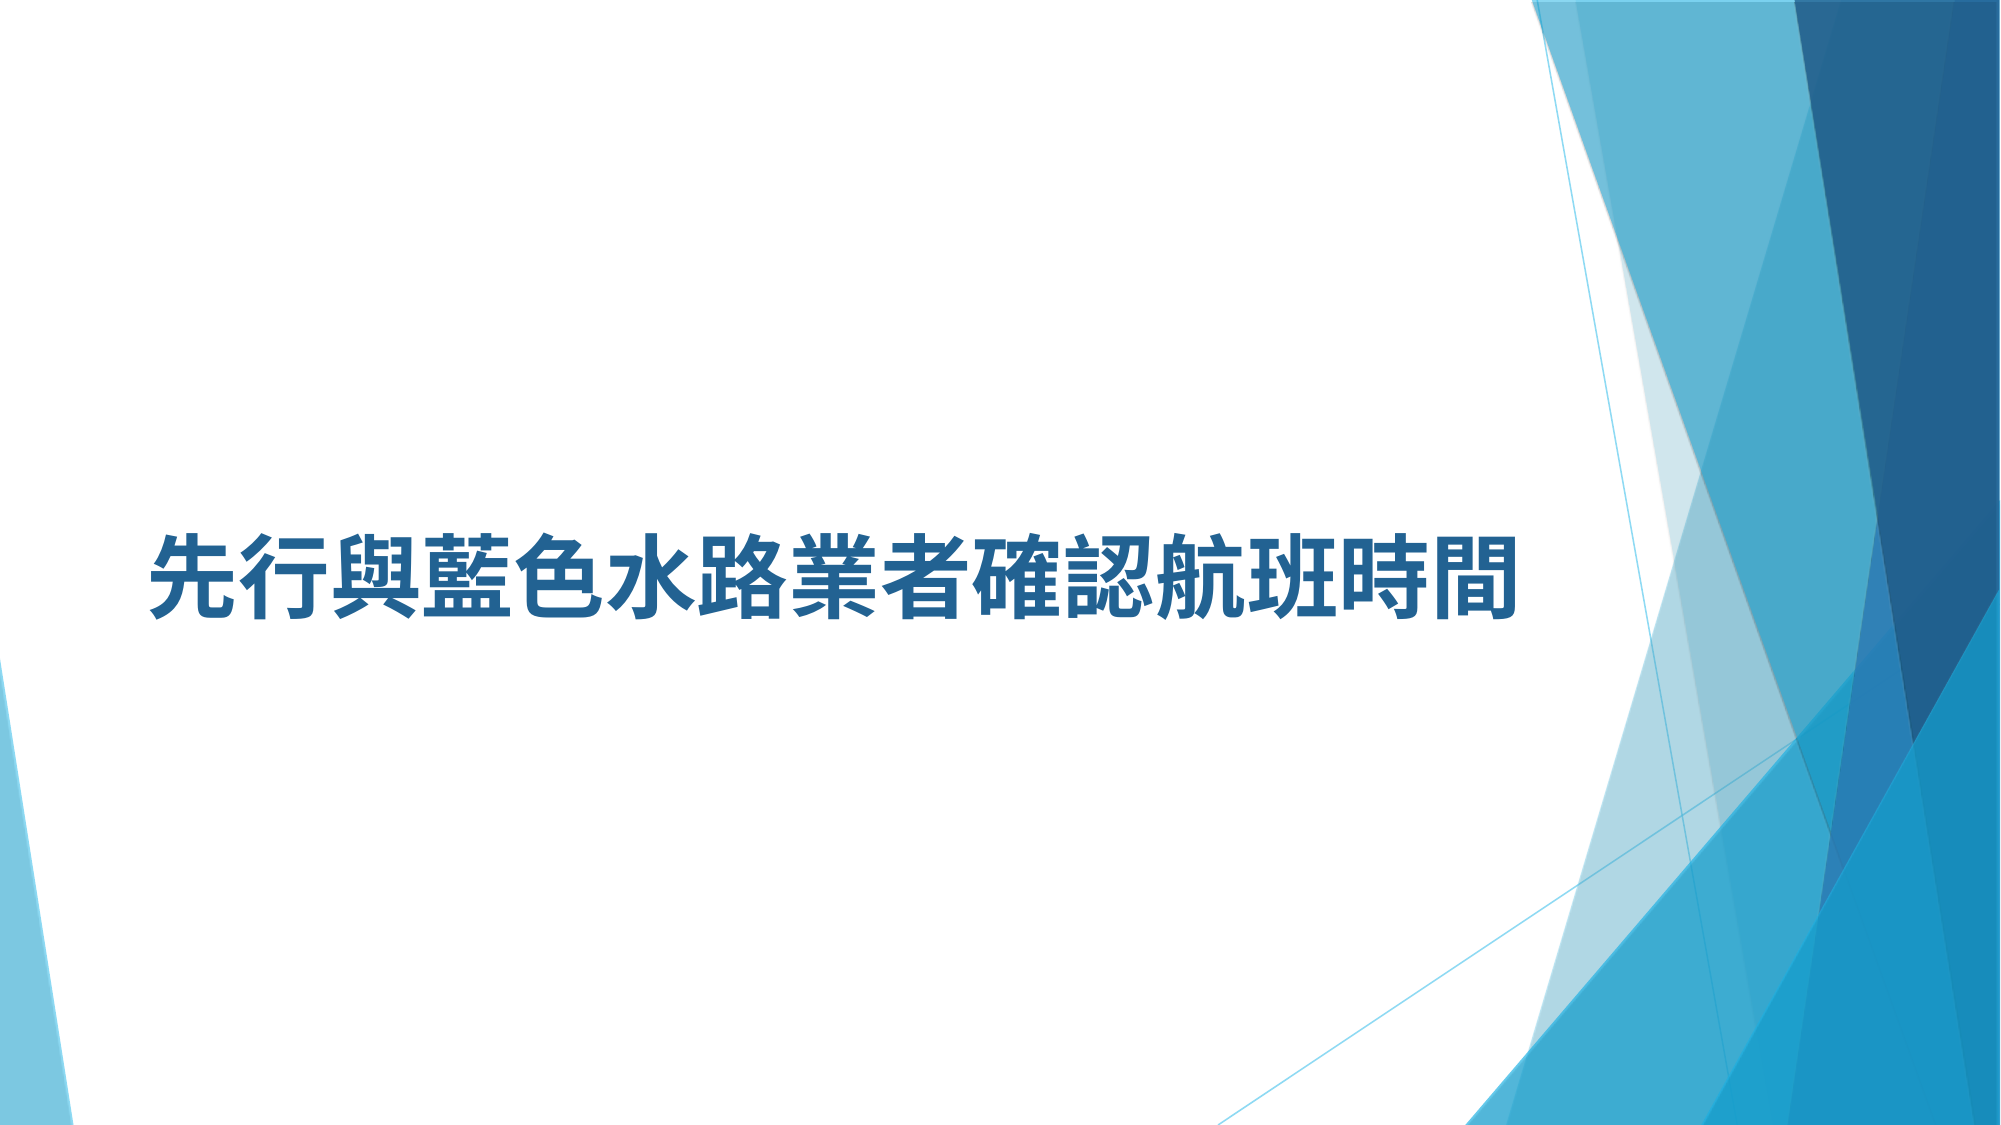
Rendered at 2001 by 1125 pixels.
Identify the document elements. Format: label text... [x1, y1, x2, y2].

title 先行與藍色水路業者確認航班時間 [131, 512, 1619, 791]
